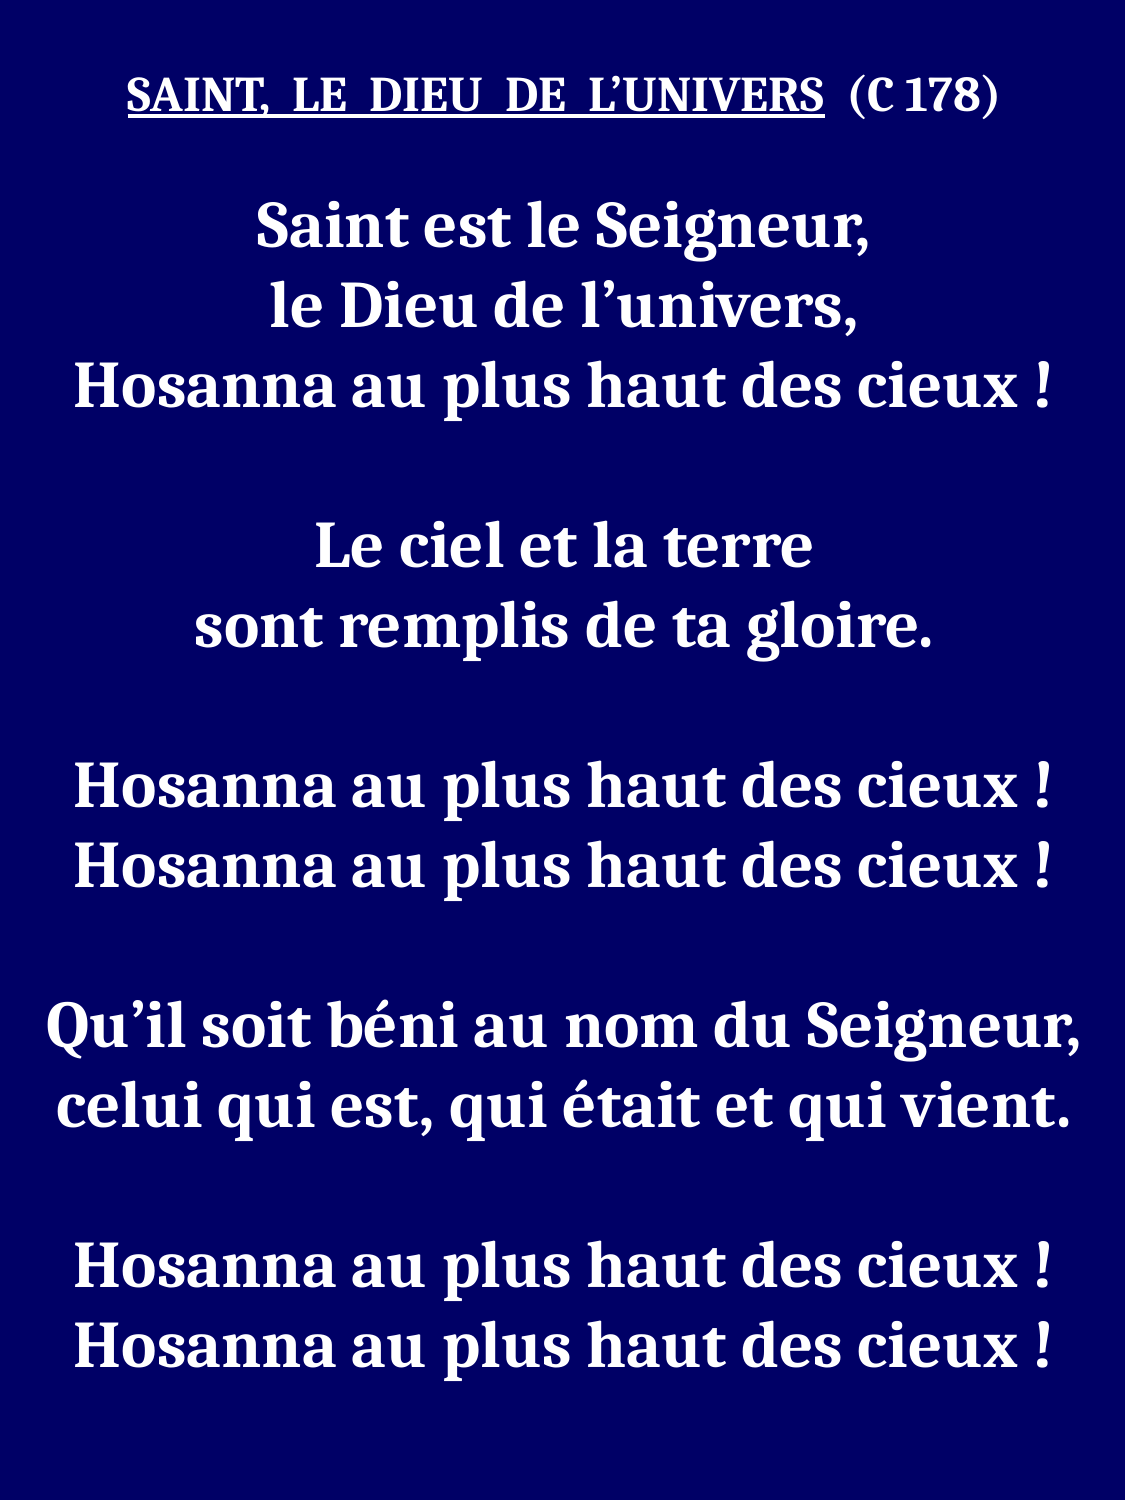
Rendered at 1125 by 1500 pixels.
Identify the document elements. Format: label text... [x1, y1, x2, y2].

text_box SAINT, LE DIEU DE L’UNIVERS (C 178) Saint est le Seigneur, le Dieu de l’univers, Hosanna au plus haut des cieux ! Le ciel et la terre sont remplis de ta gloire. Hosanna au plus haut des cieux ! Hosanna au plus haut des cieux ! Qu’il soit béni au nom du Seigneur, celui qui est, qui était et qui vient. Hosanna au plus haut des cieux ! Hosanna au plus haut des cieux ! [2, 53, 1125, 1388]
